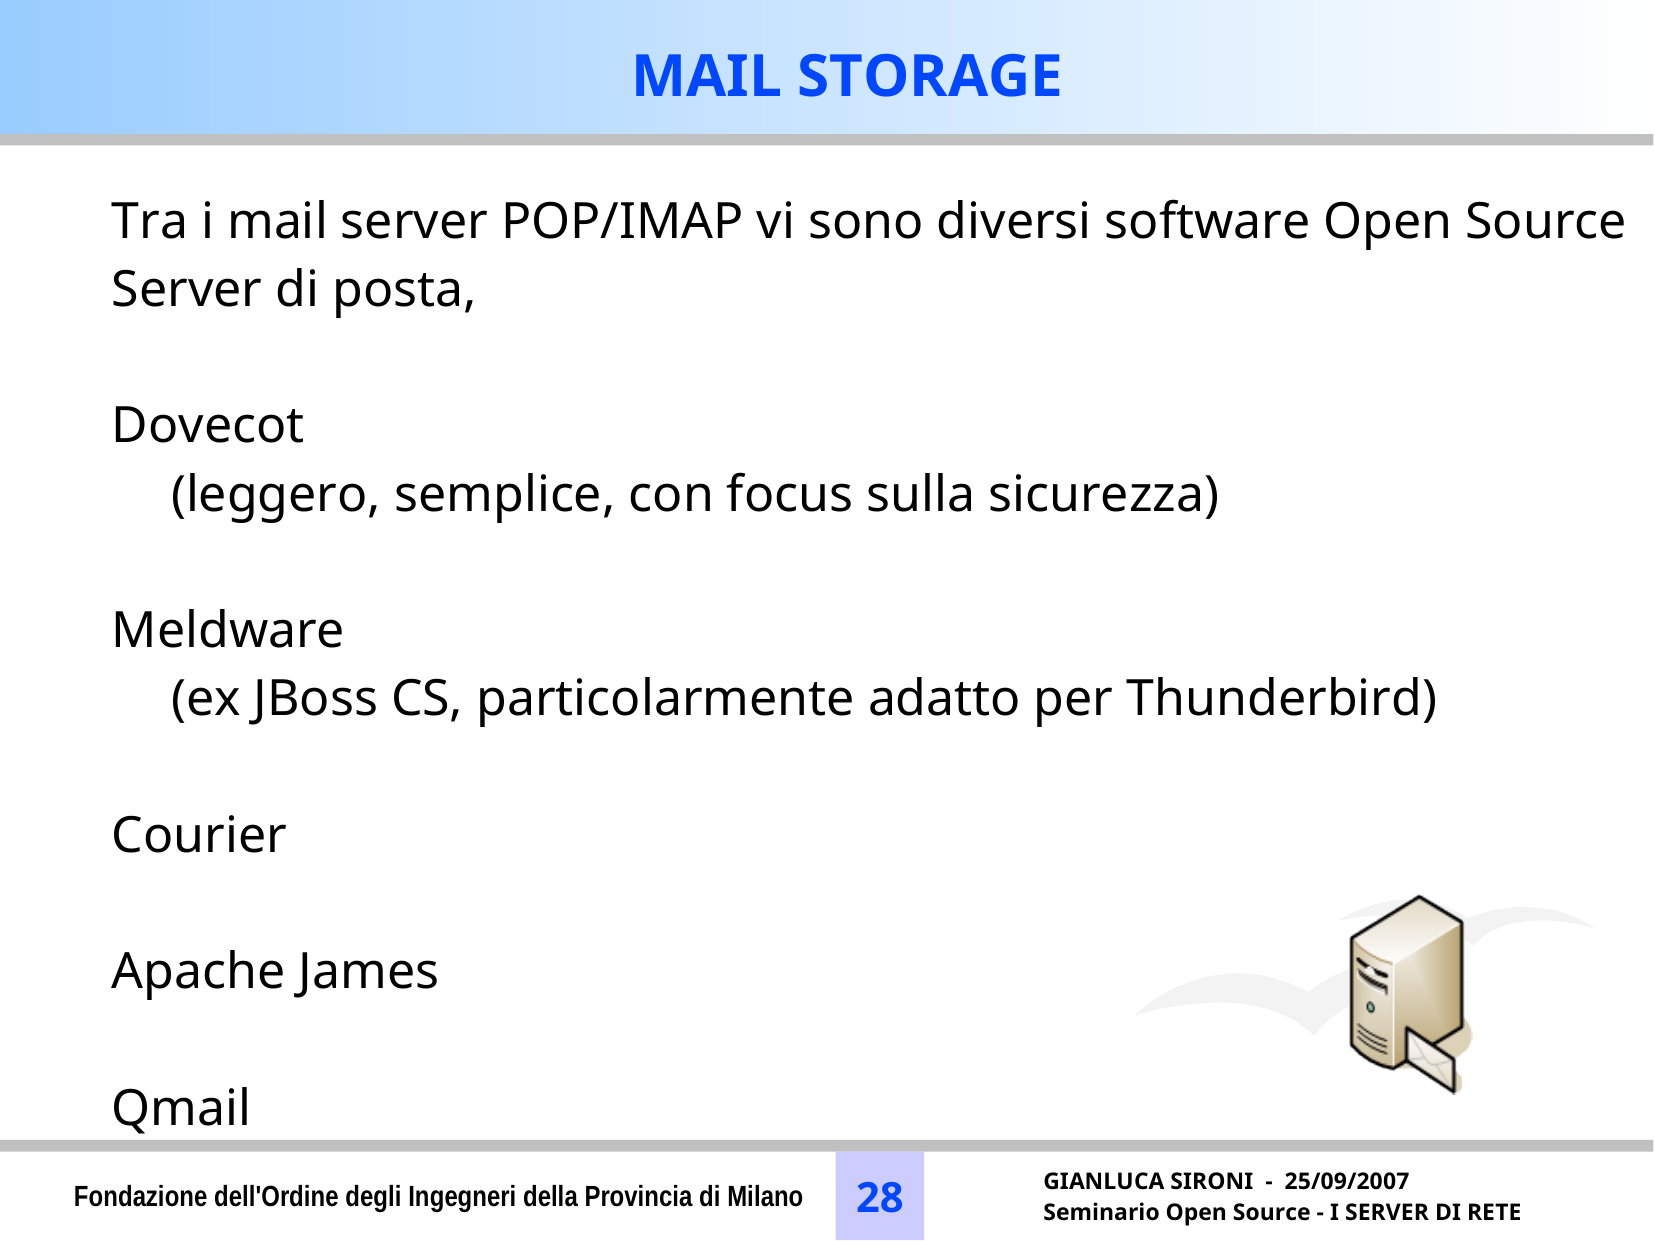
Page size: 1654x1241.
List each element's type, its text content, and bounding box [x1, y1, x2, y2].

title MAIL STORAGE [85, 0, 1654, 148]
picture [1349, 894, 1473, 1095]
list Tra i mail server POP/IMAP vi sono diversi software Open Source Server di posta, Dovecot (leggero, semplice, con focus sulla sicurezza) Meldware (ex JBoss CS, particolarmente adatto per Thunderbird) Courier Apache James Qmail [111, 184, 1654, 1116]
